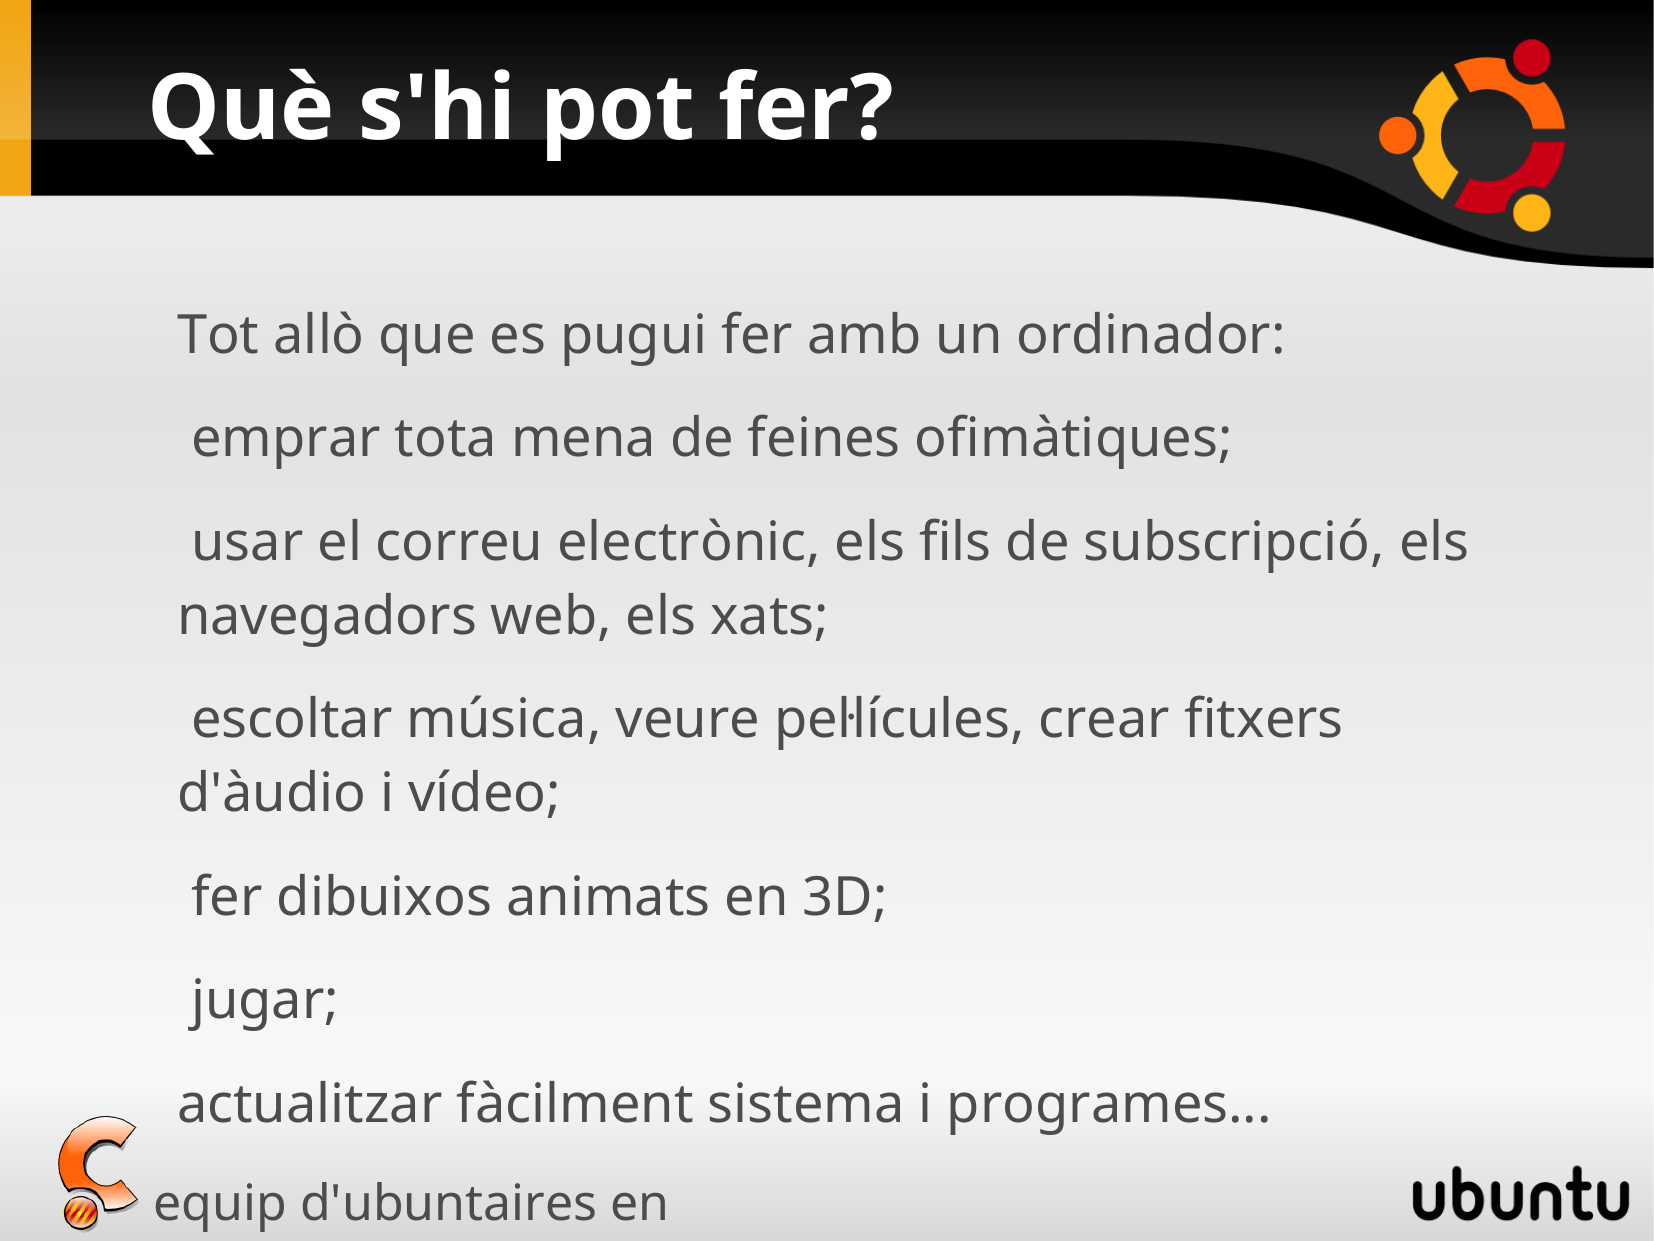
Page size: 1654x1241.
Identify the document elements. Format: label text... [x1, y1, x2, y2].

text_box Tot allò que es pugui fer amb un ordinador: emprar tota mena de feines ofimàtiques; usar el correu electrònic, els fils de subscripció, els navegadors web, els xats; escoltar música, veure pel·lícules, crear fitxers d'àudio i vídeo; fer dibuixos animats en 3D; jugar; actualitzar fàcilment sistema i programes... [177, 295, 1536, 1133]
title Què s'hi pot fer? [0, 0, 1359, 208]
picture [0, 0, 1654, 1241]
